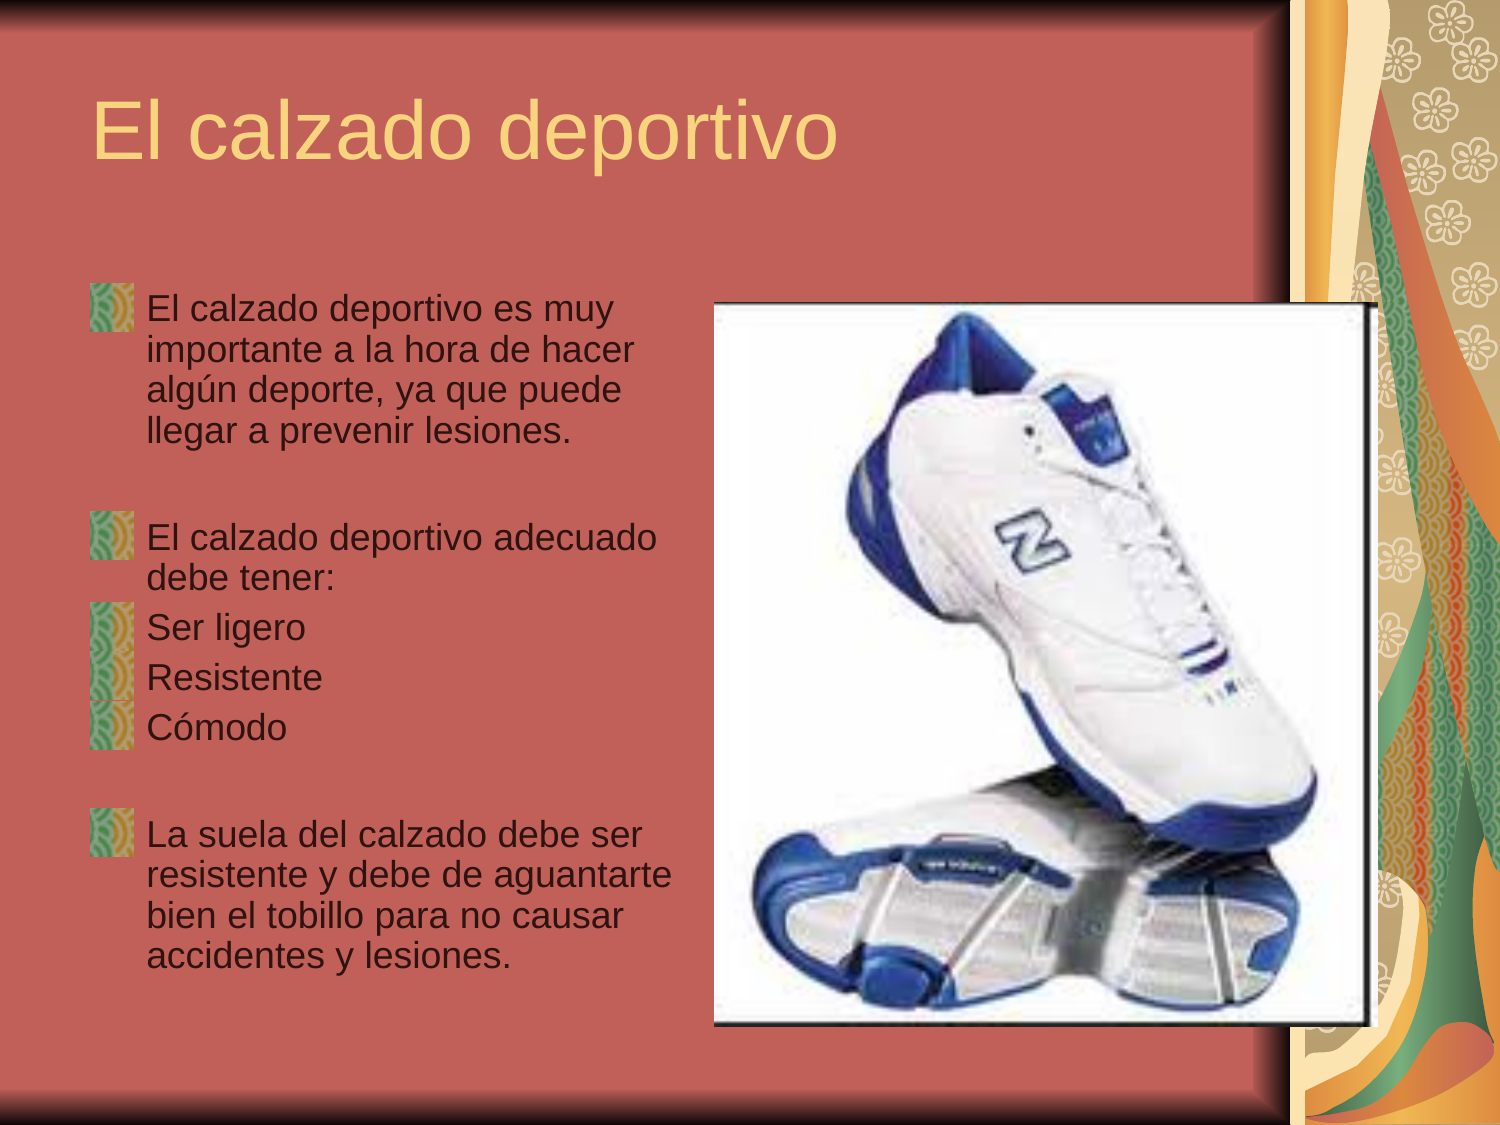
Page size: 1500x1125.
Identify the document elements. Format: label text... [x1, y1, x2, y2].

picture [714, 145, 1500, 1027]
list El calzado deportivo es muy importante a la hora de hacer algún deporte, ya que puede llegar a prevenir lesiones. El calzado deportivo adecuado debe tener: Ser ligero Resistente Cómodo La suela del calzado debe ser resistente y debe de aguantarte bien el tobillo para no causar accidentes y lesiones. [75, 282, 738, 1006]
title El calzado deportivo [74, 20, 1313, 233]
